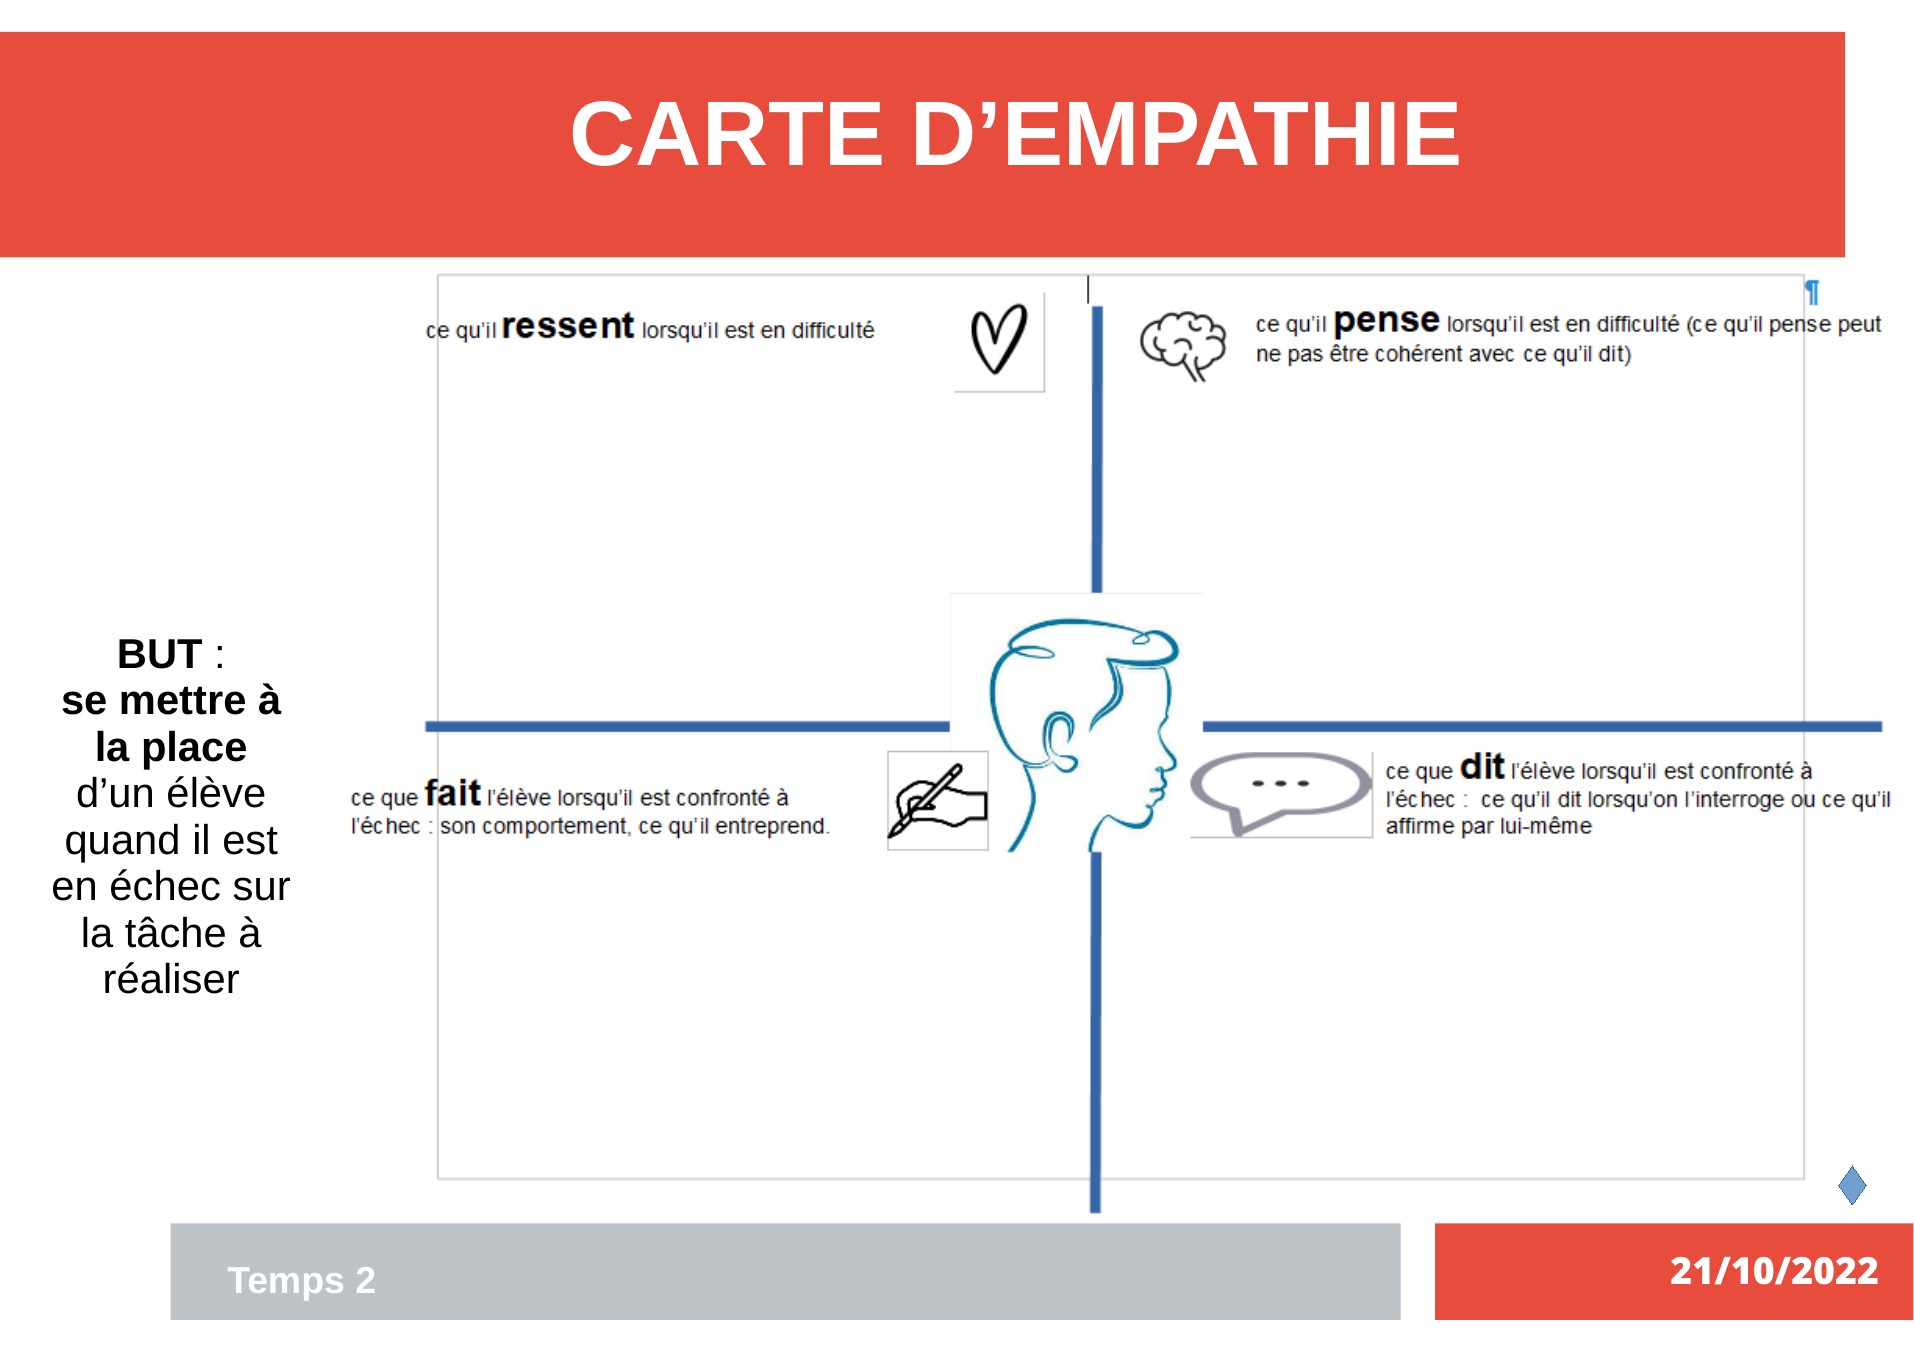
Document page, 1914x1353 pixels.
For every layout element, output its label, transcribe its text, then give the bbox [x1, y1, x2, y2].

text_box BUT : se mettre à la place d’un élève quand il est en échec sur la tâche à réaliser [35, 590, 308, 1010]
text_box CARTE D’EMPATHIE [555, 75, 1796, 296]
text_box [1838, 1165, 1867, 1205]
text_box Temps 2 [212, 1251, 981, 1309]
picture [342, 271, 1902, 1220]
